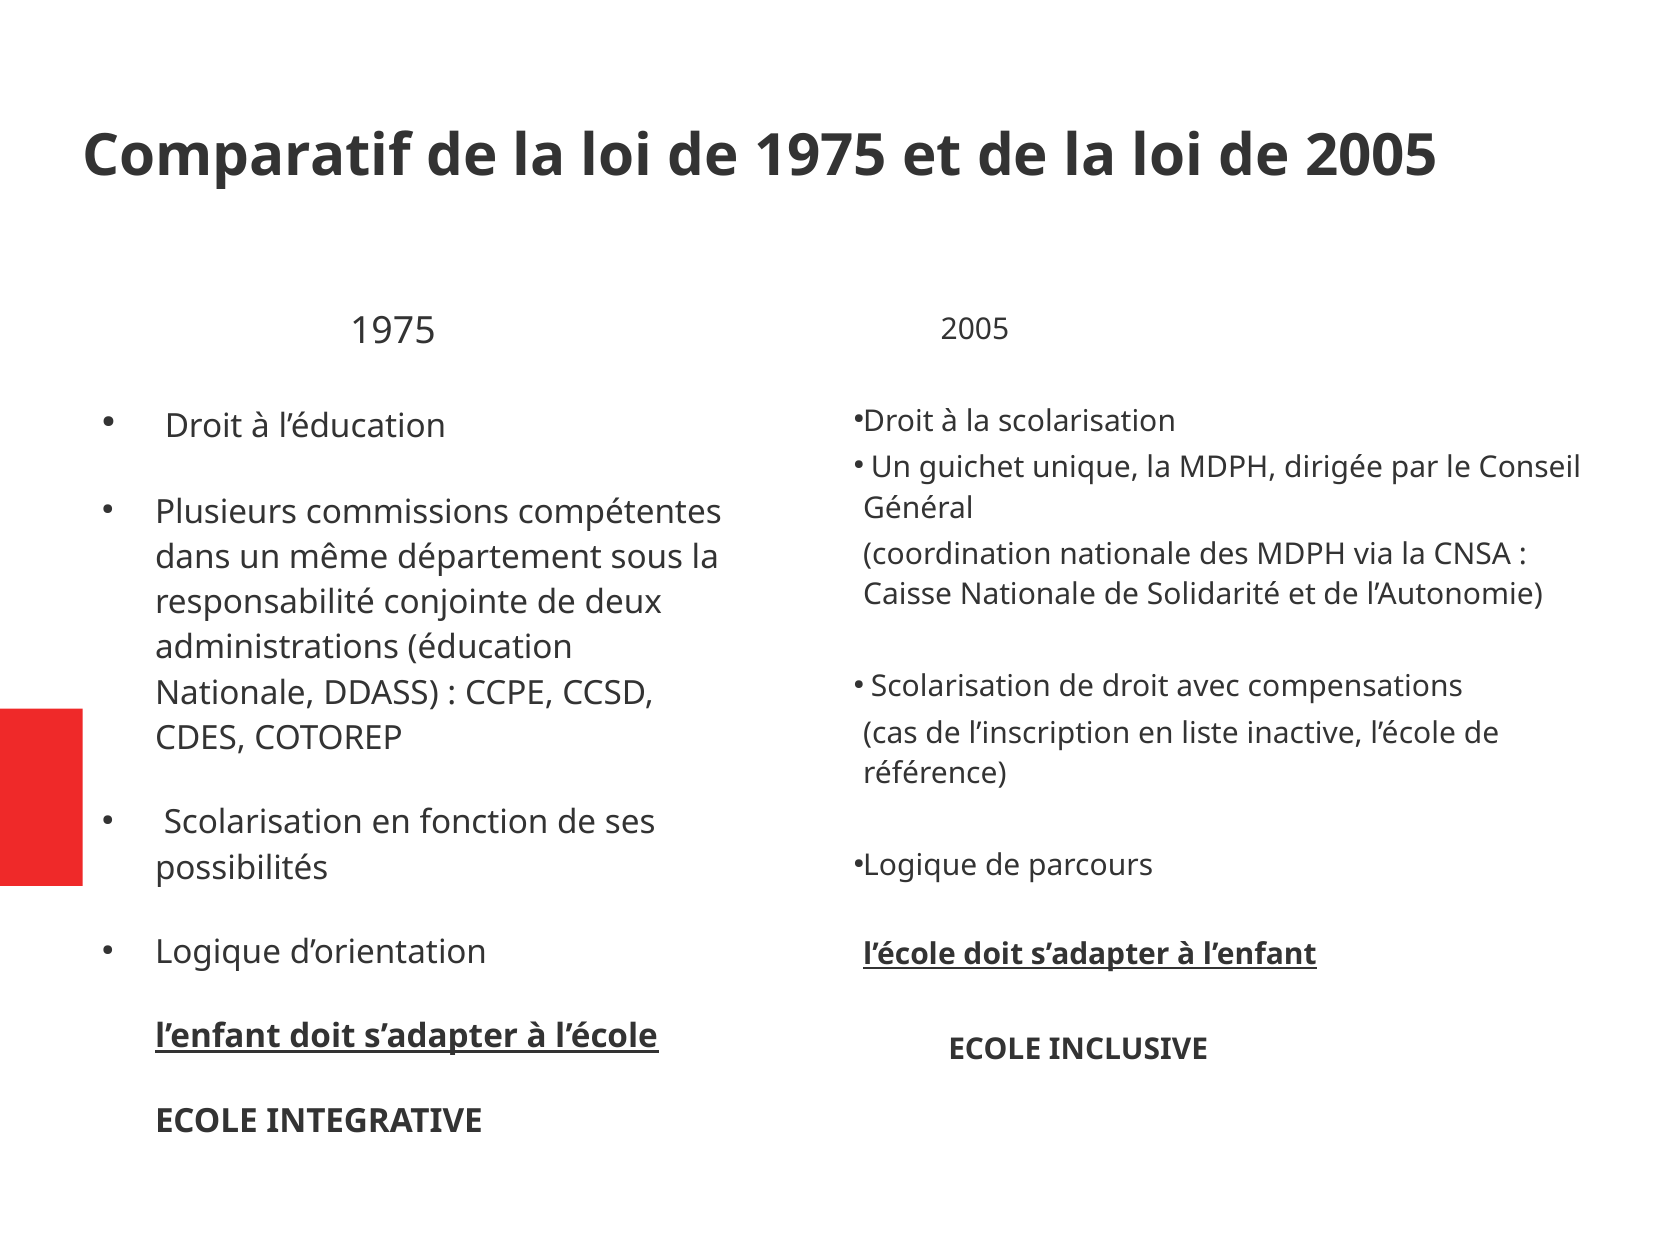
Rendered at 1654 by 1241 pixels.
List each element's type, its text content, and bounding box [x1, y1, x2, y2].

list 1975 Droit à l’éducation Plusieurs commissions compétentes dans un même département sous la responsabilité conjointe de deux administrations (éducation Nationale, DDASS) : CCPE, CCSD, CDES, COTOREP Scolarisation en fonction de ses possibilités Logique d’orientation l’enfant doit s’adapter à l’école ECOLE INTEGRATIVE [84, 290, 733, 1158]
title Comparatif de la loi de 1975 et de la loi de 2005 [82, 49, 1571, 257]
list 2005 Droit à la scolarisation Un guichet unique, la MDPH, dirigée par le Conseil Général (coordination nationale des MDPH via la CNSA : Caisse Nationale de Solidarité et de l’Autonomie) Scolarisation de droit avec compensations (cas de l’inscription en liste inactive, l’école de référence) Logique de parcours l’école doit s’adapter à l’enfant ECOLE INCLUSIVE [850, 307, 1583, 1146]
